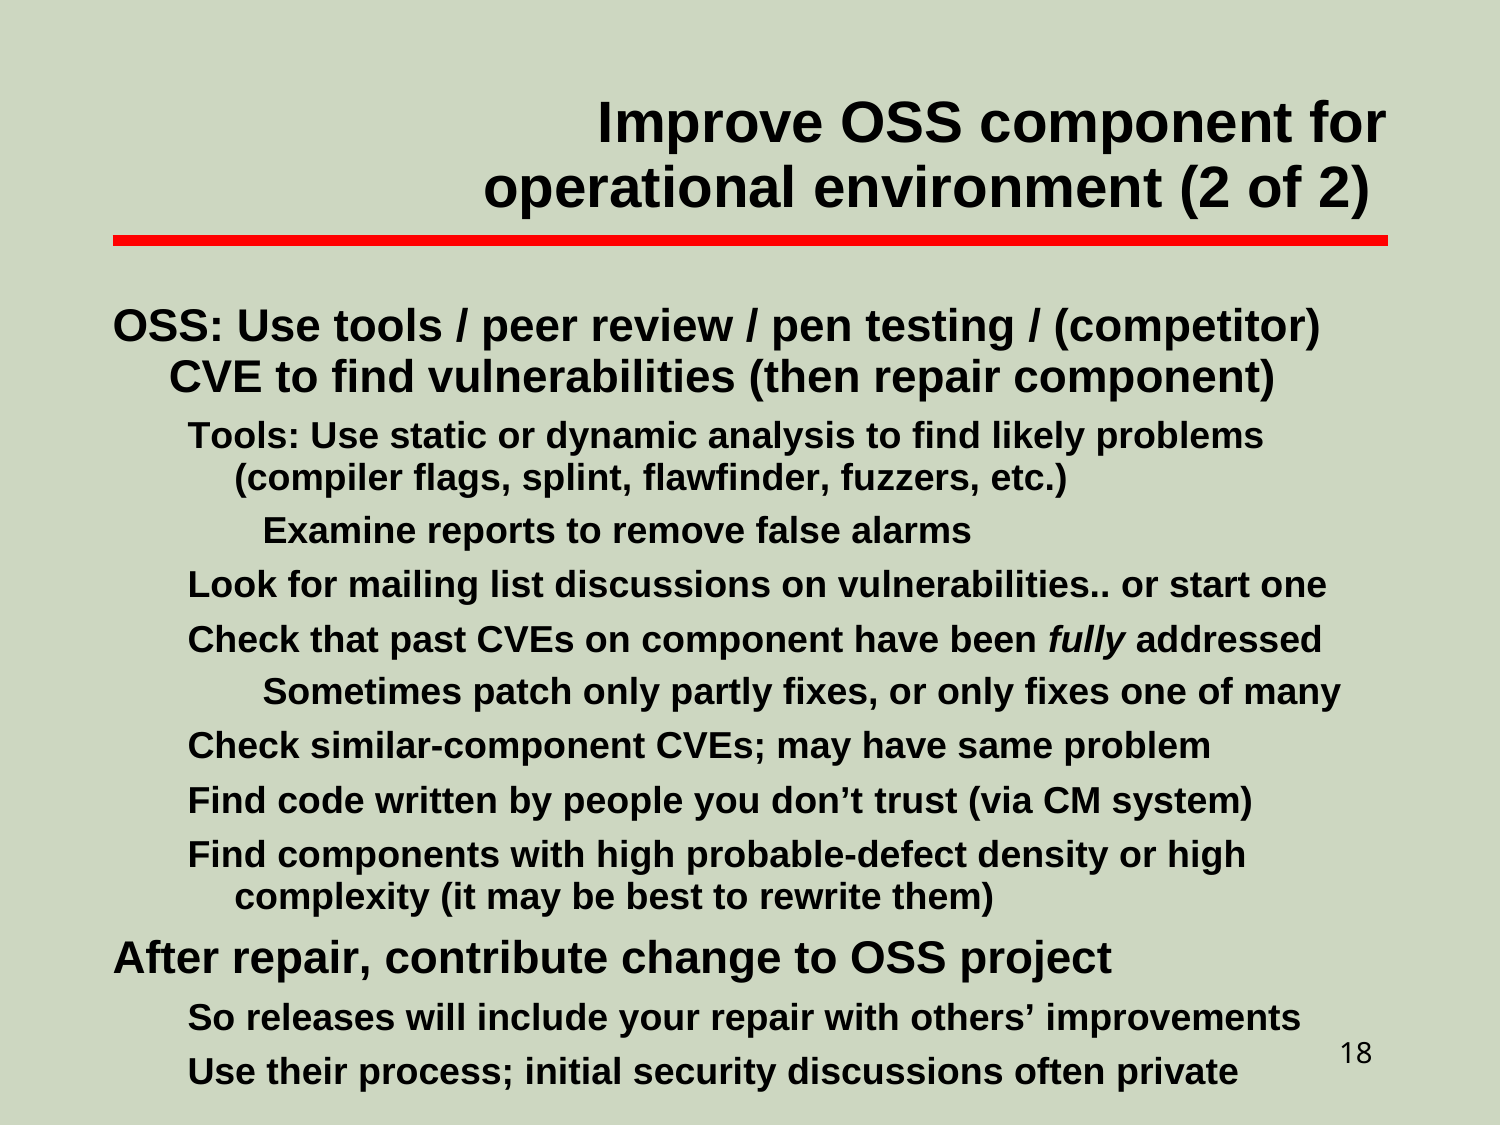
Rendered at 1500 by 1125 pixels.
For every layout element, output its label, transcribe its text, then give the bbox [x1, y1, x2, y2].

title Improve OSS component for operational environment (2 of 2) [337, 89, 1388, 220]
list OSS: Use tools / peer review / pen testing / (competitor) CVE to find vulnerabilities (then repair component) Tools: Use static or dynamic analysis to find likely problems (compiler flags, splint, flawfinder, fuzzers, etc.) Examine reports to remove false alarms Look for mailing list discussions on vulnerabilities.. or start one Check that past CVEs on component have been fully addressed Sometimes patch only partly fixes, or only fixes one of many Check similar-component CVEs; may have same problem Find code written by people you don’t trust (via CM system) Find components with high probable-defect density or high complexity (it may be best to rewrite them) After repair, contribute change to OSS project So releases will include your repair with others’ improvements Use their process; initial security discussions often private [112, 299, 1388, 1093]
